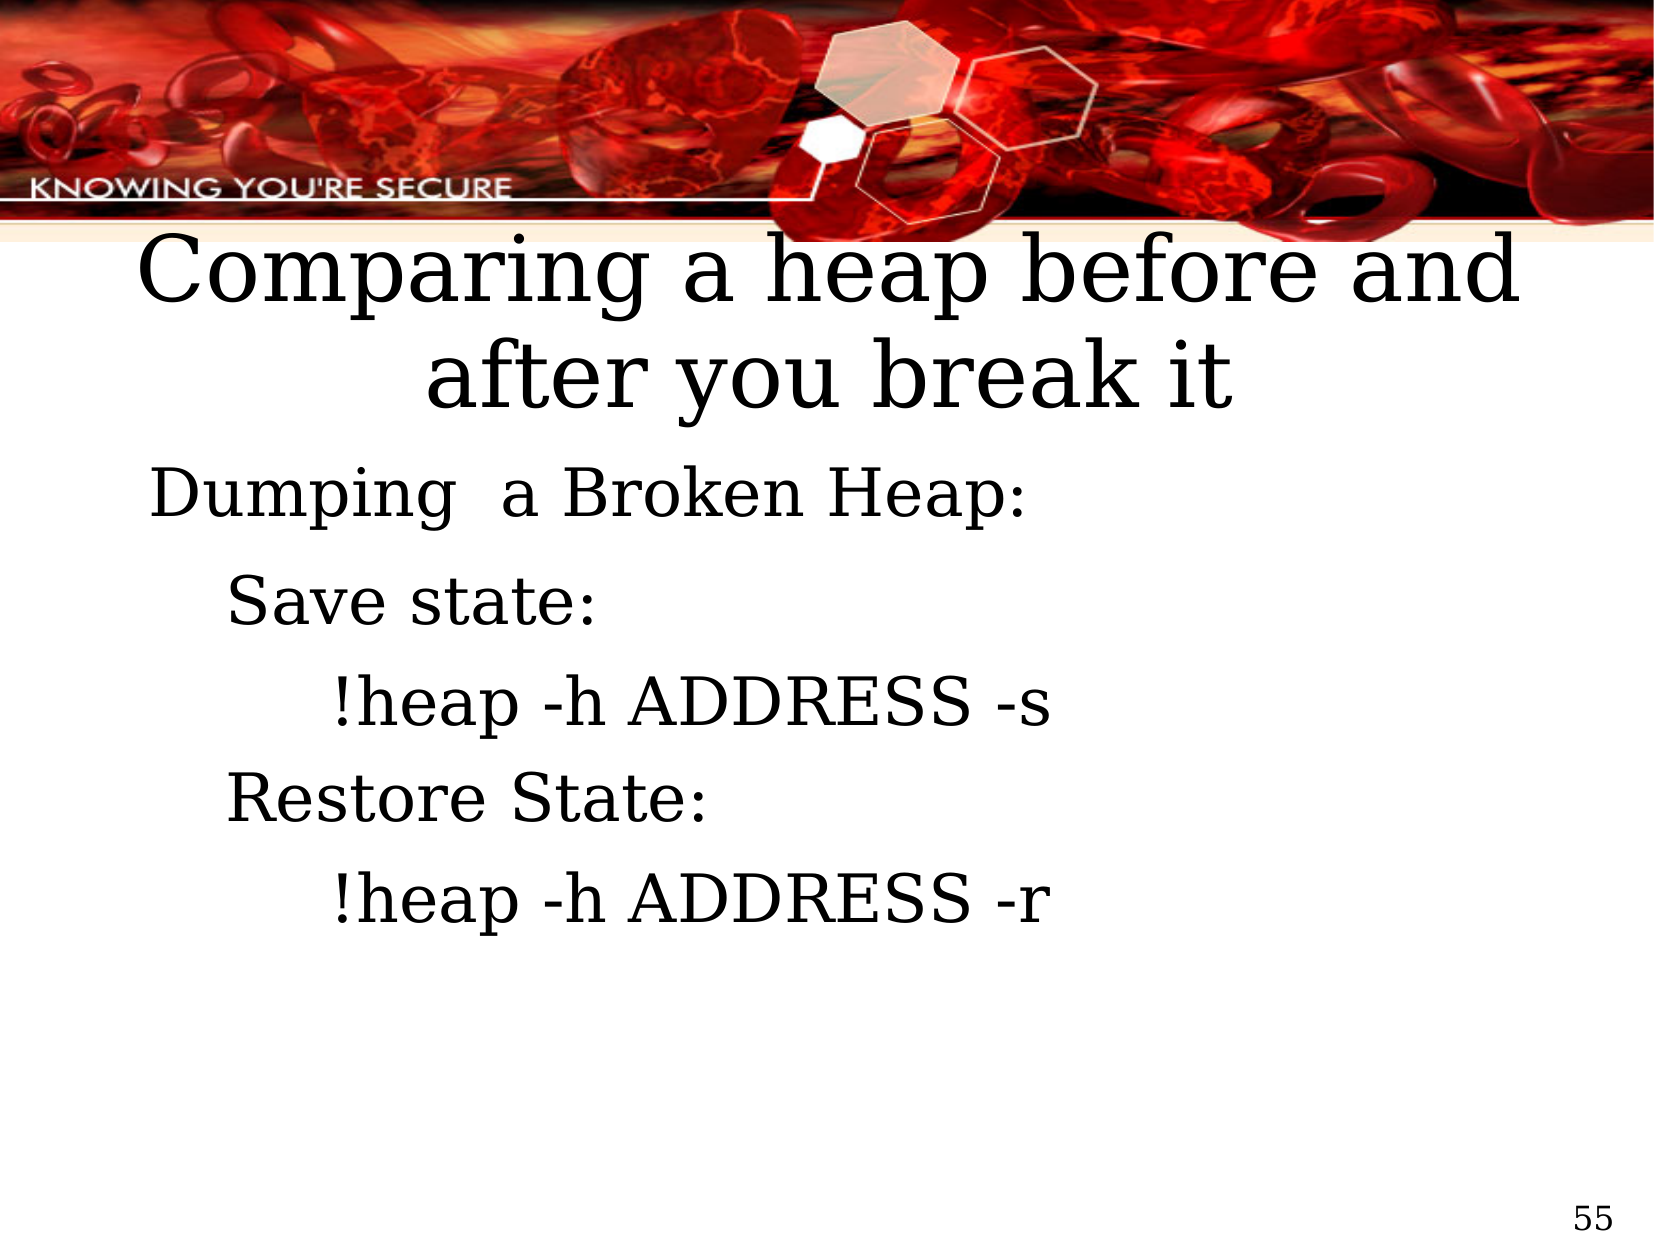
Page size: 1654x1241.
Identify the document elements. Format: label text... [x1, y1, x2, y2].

list Dumping a Broken Heap: Save state: !heap -h ADDRESS -s Restore State: !heap -h ADDRESS -r [131, 454, 1544, 1189]
picture [0, 0, 1654, 242]
title Comparing a heap before and after you break it [123, 215, 1536, 430]
